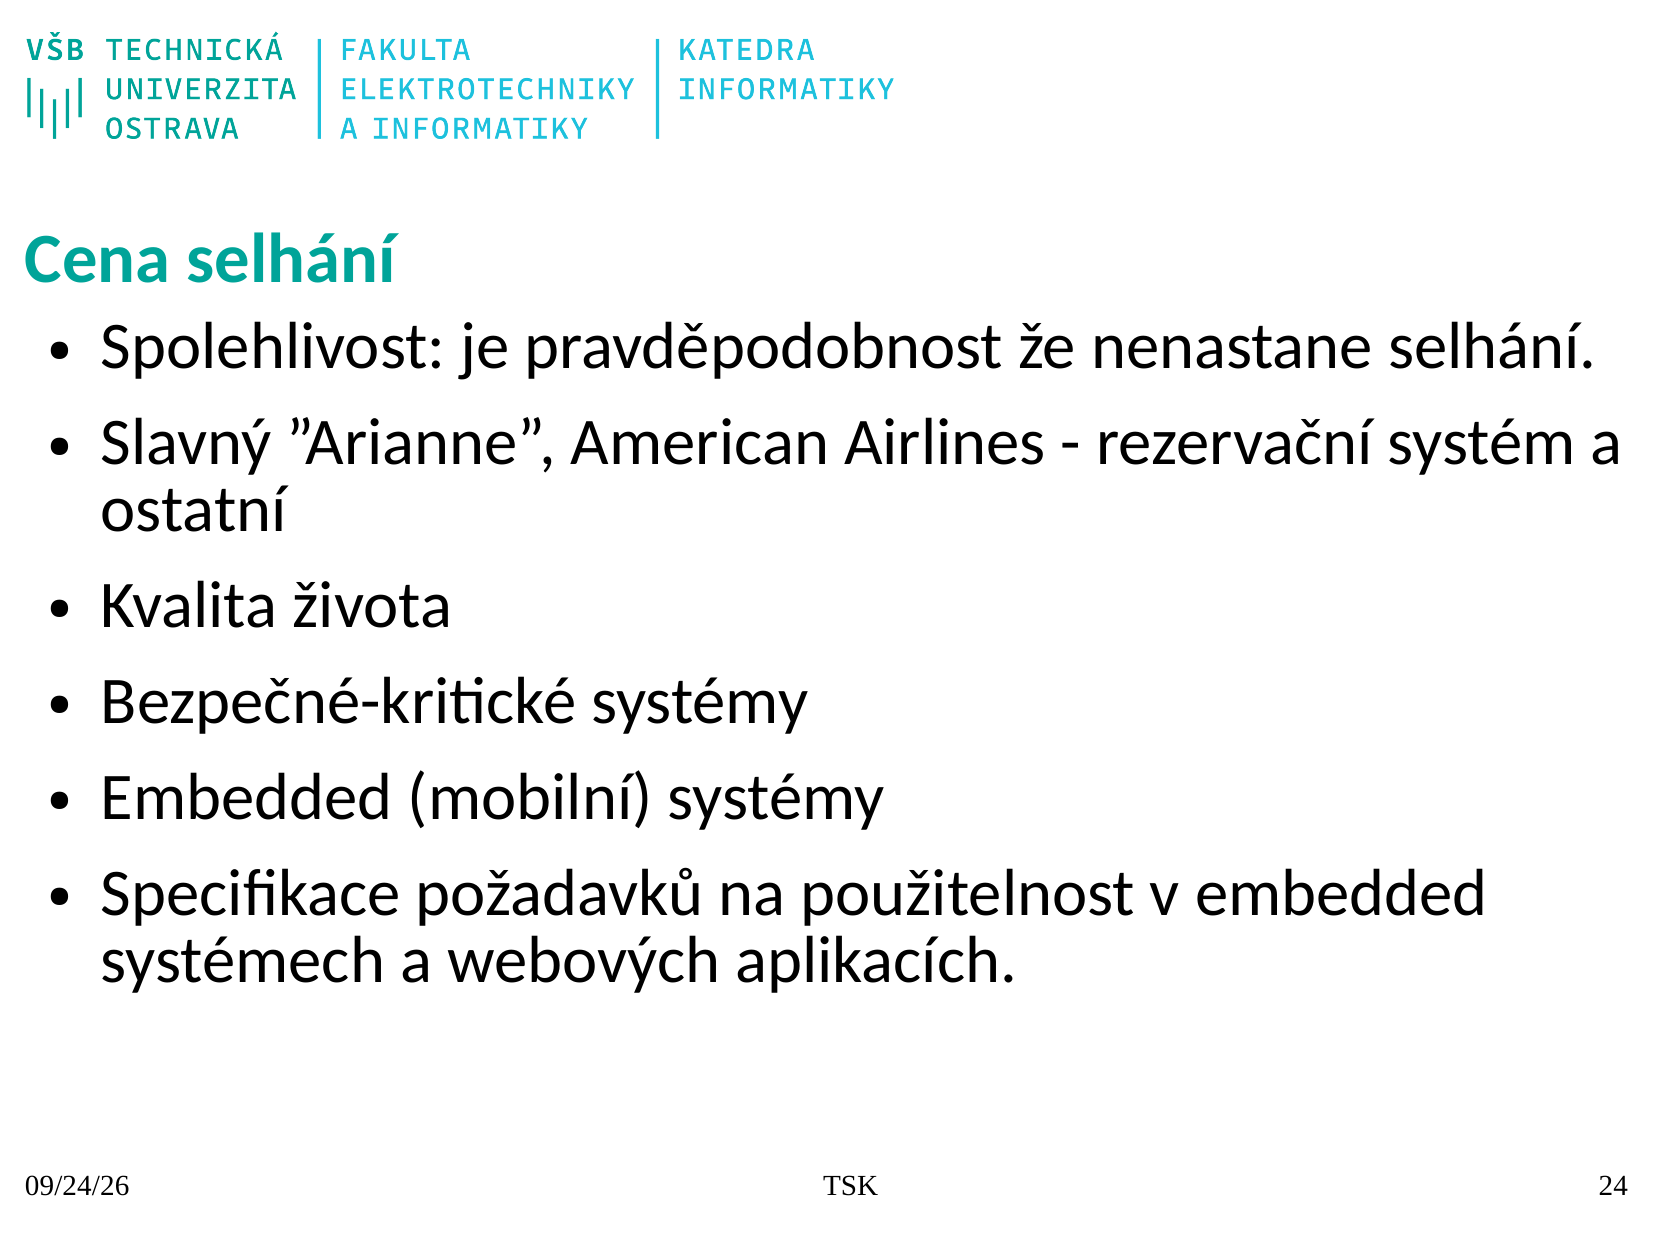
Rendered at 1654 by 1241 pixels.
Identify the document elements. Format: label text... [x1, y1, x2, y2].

title Cena selhání [24, 169, 1629, 300]
picture [26, 31, 894, 139]
list Spolehlivost: je pravděpodobnost že nenastane selhání. Slavný ”Arianne”, American Airlines - rezervační systém a ostatní Kvalita života Bezpečné-kritické systémy Embedded (mobilní) systémy Specifikace požadavků na použitelnost v embedded systémech a webových aplikacích. [30, 318, 1629, 1146]
